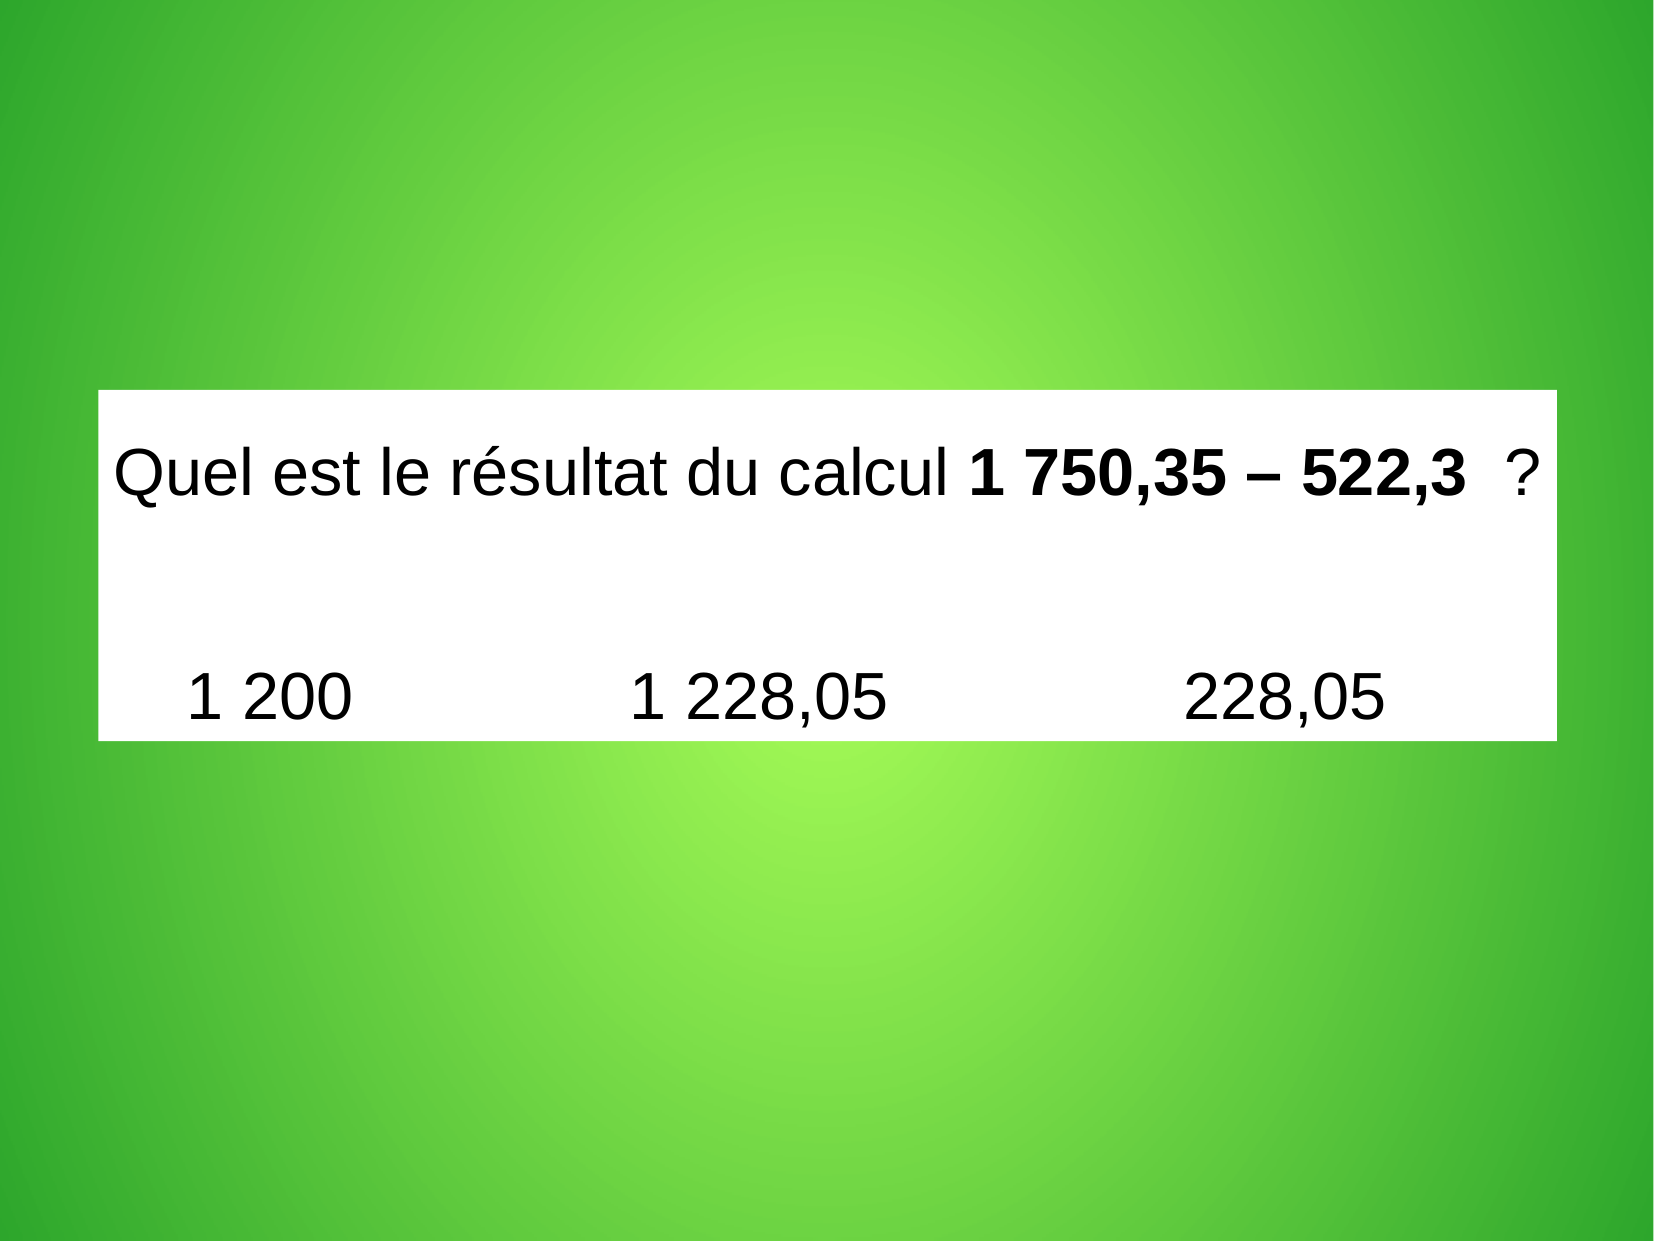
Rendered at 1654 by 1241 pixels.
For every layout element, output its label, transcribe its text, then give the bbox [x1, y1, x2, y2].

text_box Quel est le résultat du calcul 1 750,35 – 522,3 ? 1 200 1 228,05 228,05 [98, 389, 1557, 704]
picture [0, 0, 1654, 1241]
